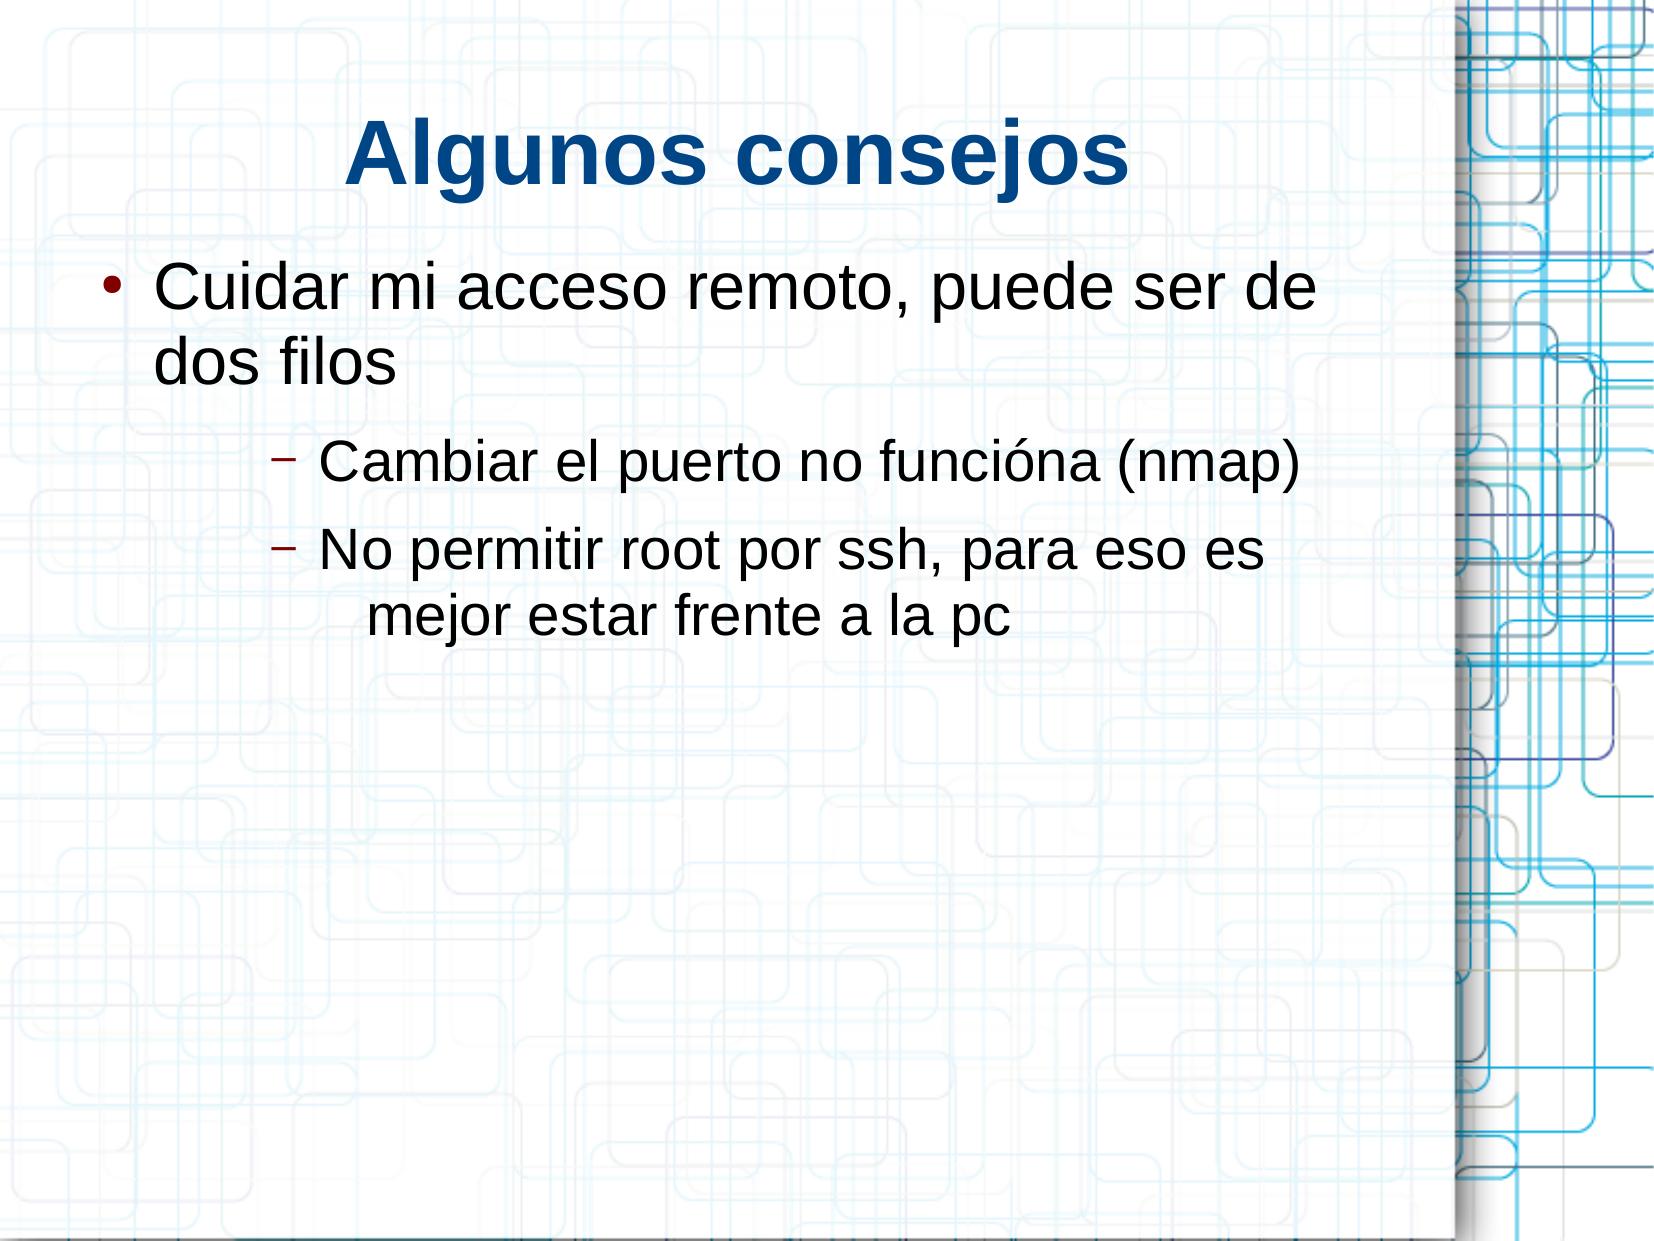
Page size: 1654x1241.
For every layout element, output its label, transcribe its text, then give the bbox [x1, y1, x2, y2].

picture [0, 0, 1654, 1241]
list Cuidar mi acceso remoto, puede ser de dos filos Cambiar el puerto no funcióna (nmap) No permitir root por ssh, para eso es mejor estar frente a la pc [82, 249, 1418, 1054]
title Algunos consejos [59, 56, 1418, 250]
